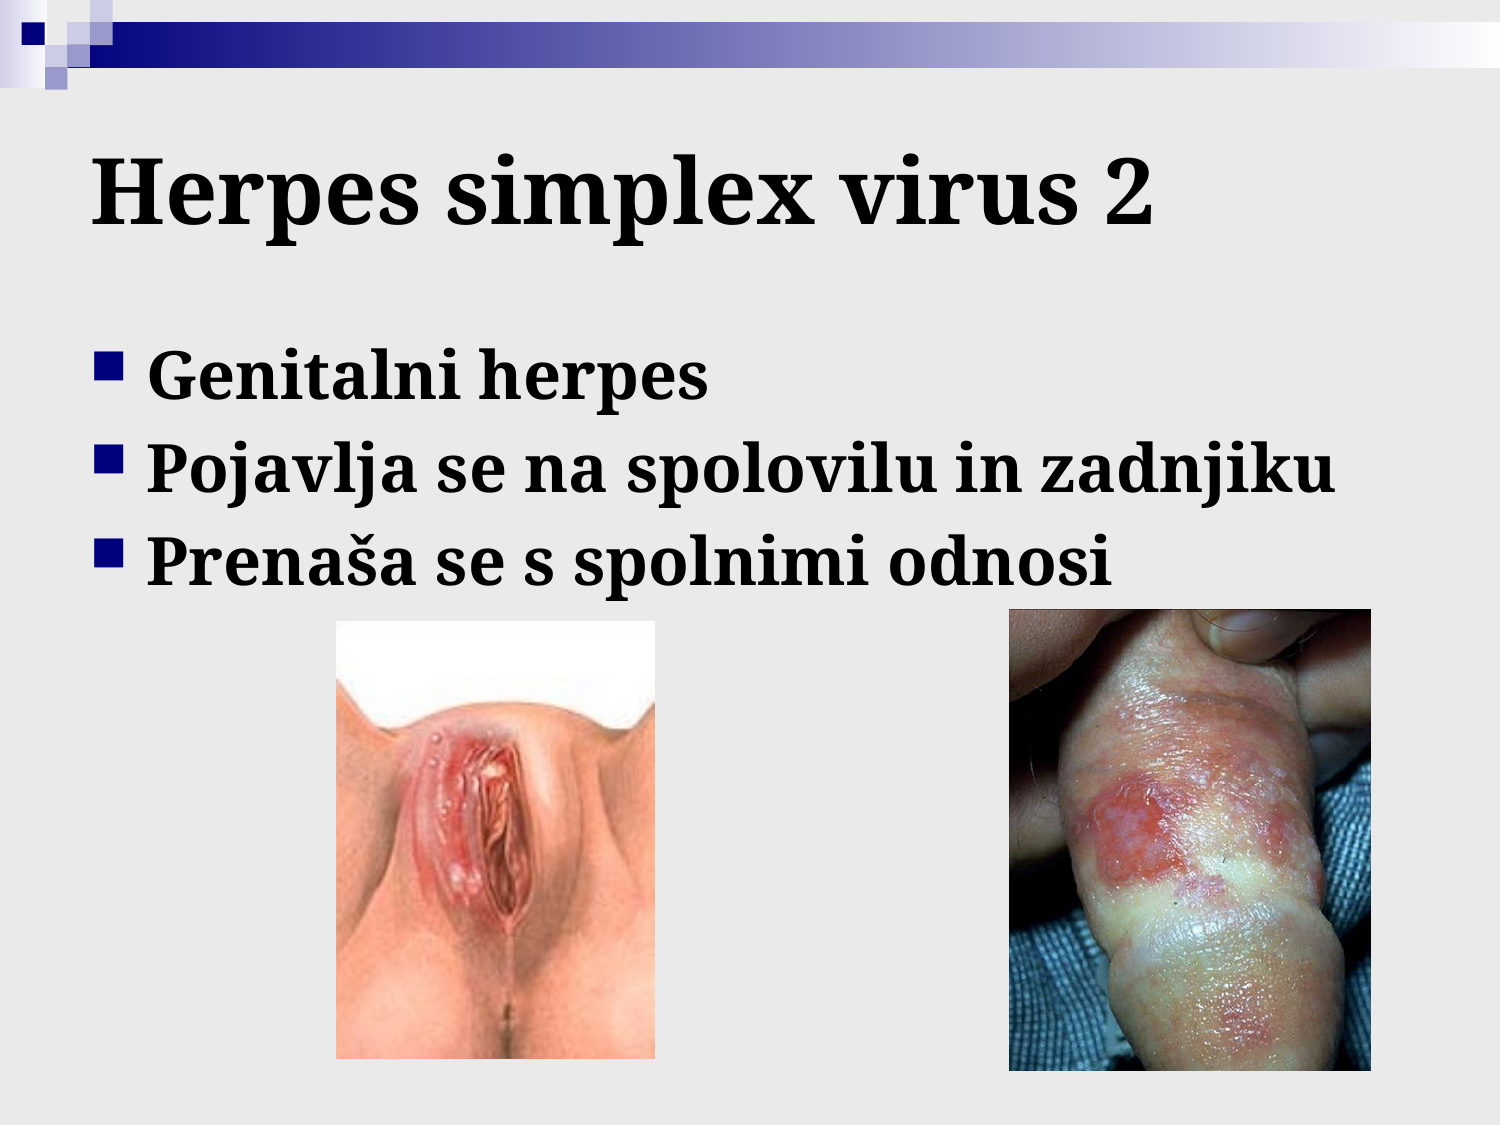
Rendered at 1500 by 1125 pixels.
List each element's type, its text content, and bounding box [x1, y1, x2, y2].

title Herpes simplex virus 2 [75, 75, 1425, 300]
picture [336, 621, 655, 1059]
list Genitalni herpes Pojavlja se na spolovilu in zadnjiku Prenaša se s spolnimi odnosi [75, 324, 1425, 963]
picture [1009, 609, 1371, 1071]
